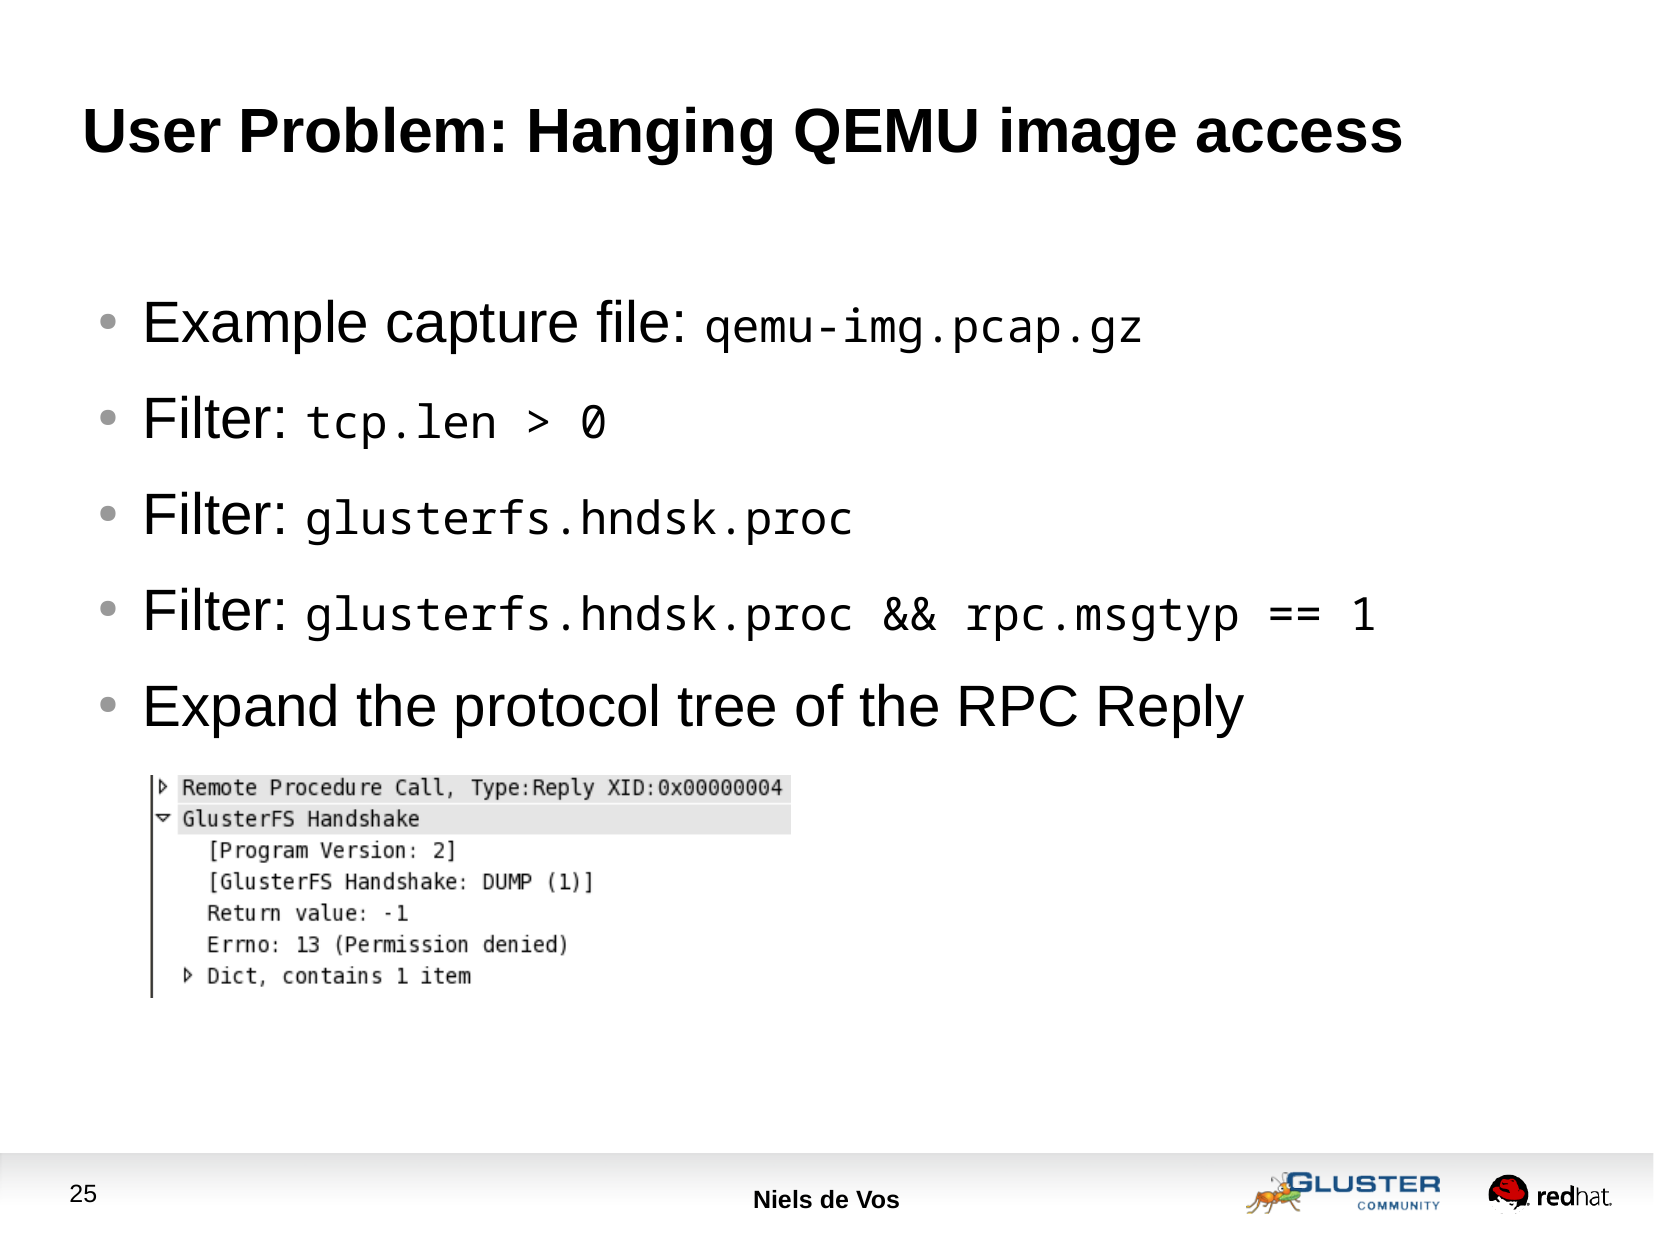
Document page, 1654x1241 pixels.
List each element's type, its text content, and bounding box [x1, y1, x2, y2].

title User Problem: Hanging QEMU image access [82, 37, 1571, 226]
picture [0, 1153, 1654, 1238]
picture [150, 775, 791, 998]
list Example capture file: qemu-img.pcap.gz Filter: tcp.len > 0 Filter: glusterfs.hndsk.proc Filter: glusterfs.hndsk.proc && rpc.msgtyp == 1 Expand the protocol tree of the RPC Reply [82, 290, 1571, 995]
